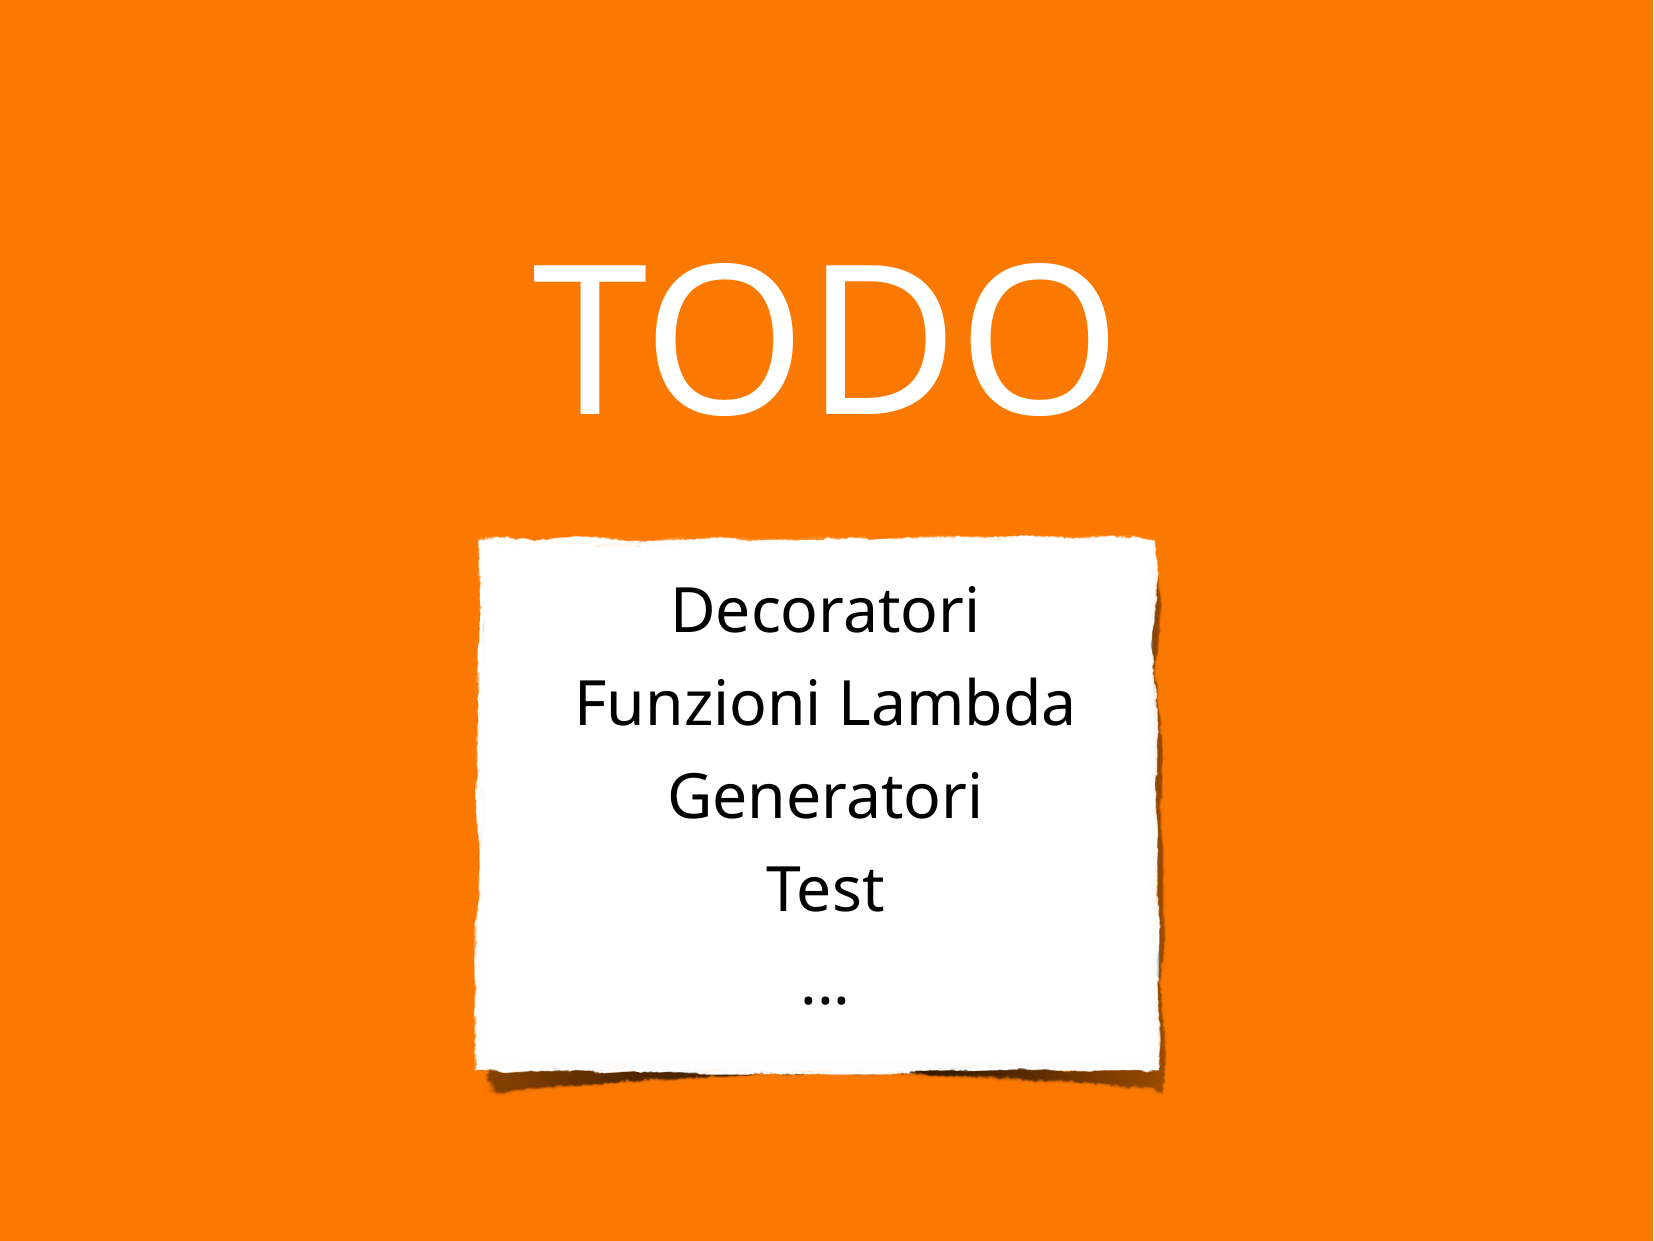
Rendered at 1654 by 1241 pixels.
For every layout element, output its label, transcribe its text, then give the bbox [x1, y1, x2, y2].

text_box Funzioni Lambda [0, 655, 1652, 747]
text_box ... [0, 934, 1652, 1027]
picture [470, 1027, 1167, 1096]
text_box Test [0, 841, 1652, 934]
text_box TODO [0, 185, 1653, 451]
text_box Decoratori [0, 562, 1652, 655]
picture [470, 528, 1167, 562]
text_box Generatori [0, 747, 1652, 841]
